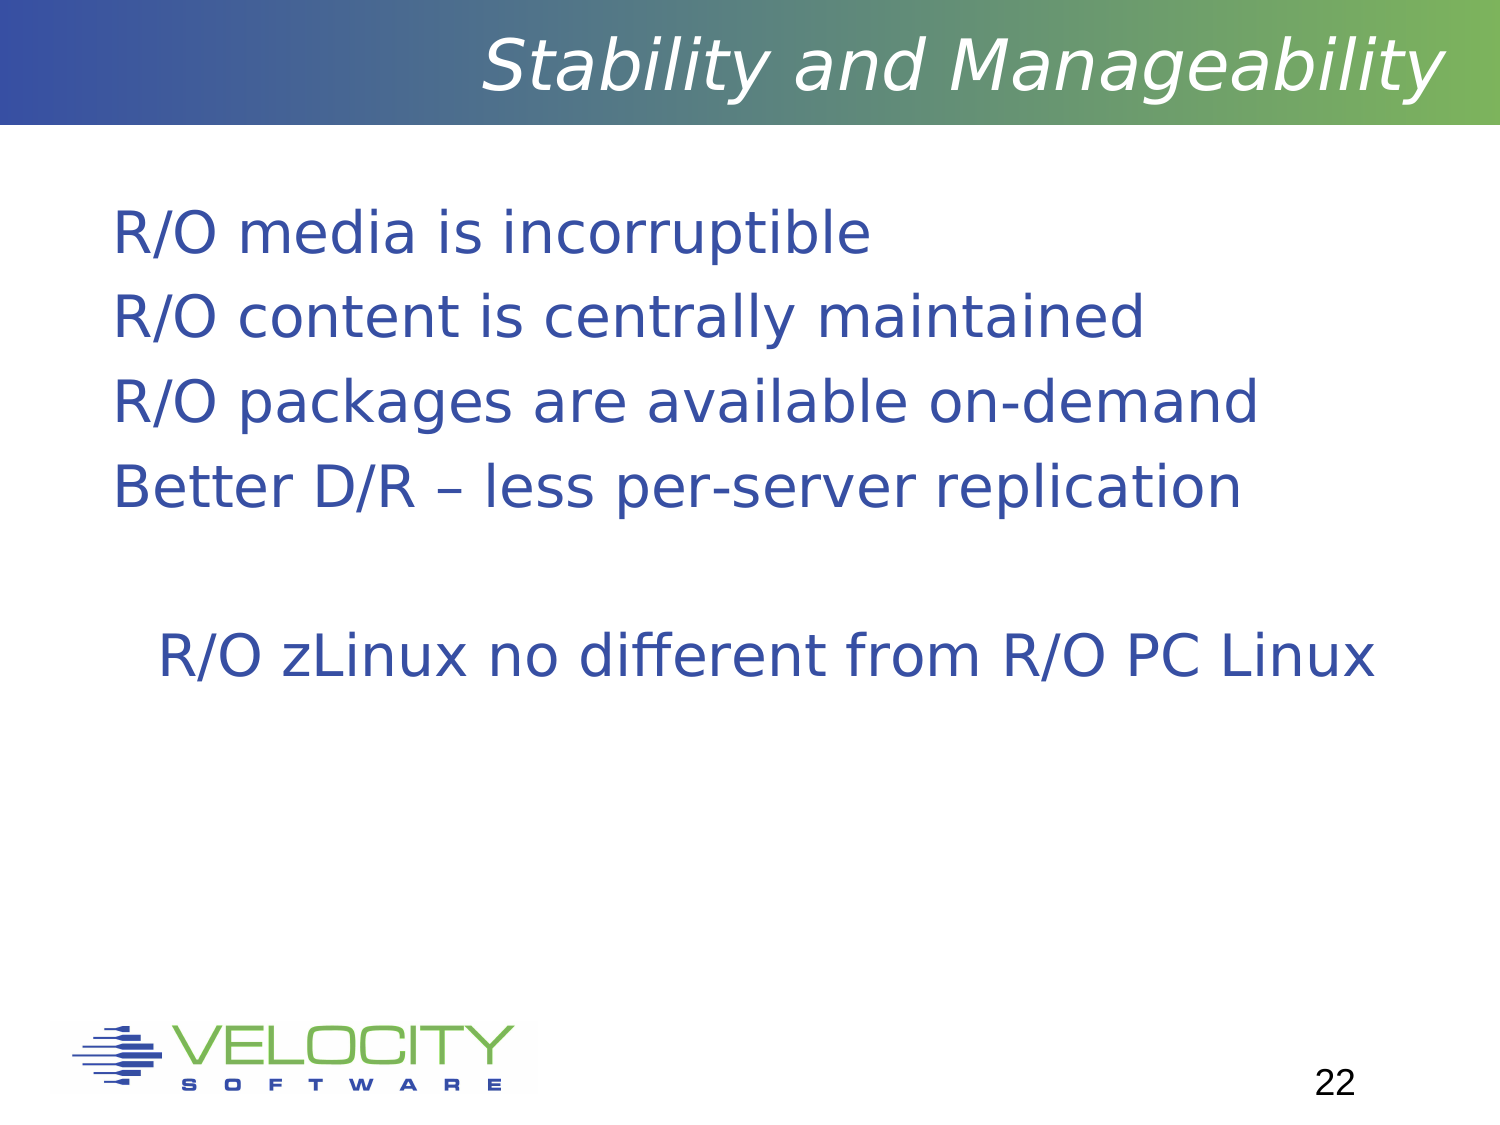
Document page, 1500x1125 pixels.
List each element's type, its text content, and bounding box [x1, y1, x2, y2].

list R/O media is incorruptible R/O content is centrally maintained R/O packages are available on-demand Better D/R – less per-server replication R/O zLinux no different from R/O PC Linux [70, 187, 1438, 988]
title Stability and Manageability [62, 12, 1463, 113]
picture [50, 1021, 538, 1094]
